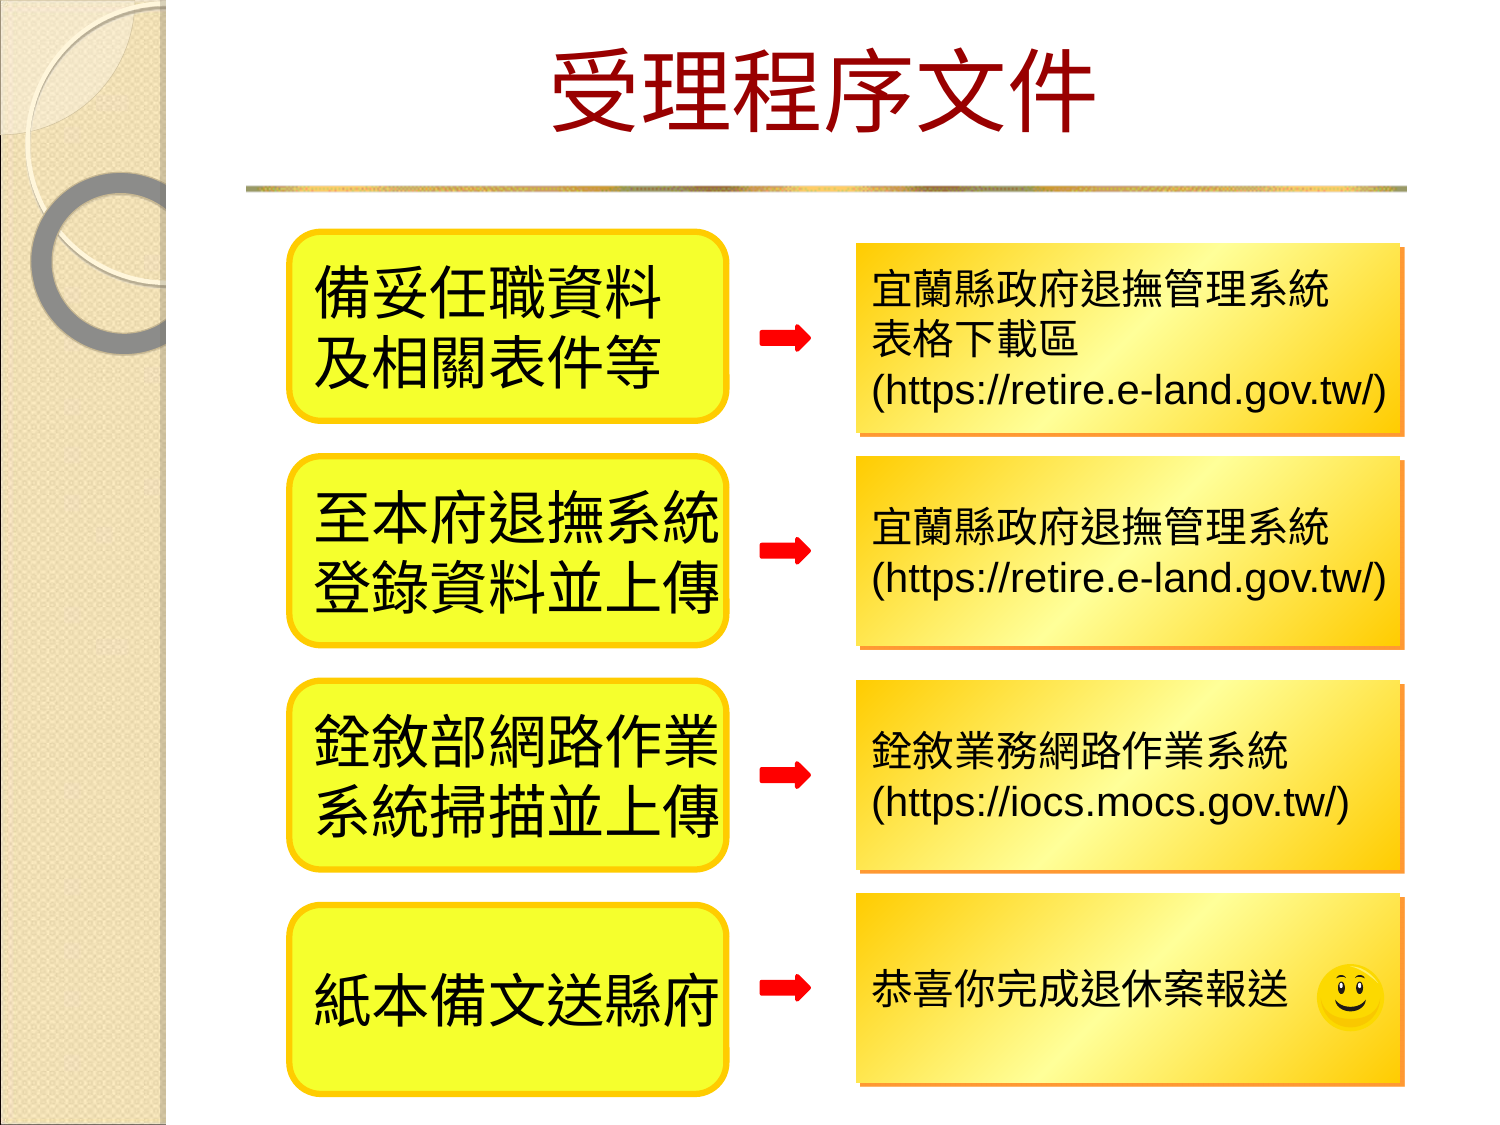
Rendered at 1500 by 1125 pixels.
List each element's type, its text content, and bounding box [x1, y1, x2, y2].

text_box [761, 763, 809, 787]
text_box 恭喜你完成退休案報送 [856, 893, 1400, 1082]
text_box 宜蘭縣政府退撫管理系統 (https://retire.e-land.gov.tw/) [856, 456, 1400, 645]
title 受理程序文件 [222, 16, 1426, 161]
text_box 銓敘業務網路作業系統 (https://iocs.mocs.gov.tw/) [856, 681, 1400, 870]
text_box 備妥任職資料 及相關表件等 [289, 231, 727, 421]
picture [1316, 964, 1385, 1032]
text_box 宜蘭縣政府退撫管理系統 表格下載區 (https://retire.e-land.gov.tw/) [856, 243, 1400, 432]
picture [246, 181, 1407, 201]
text_box [761, 976, 809, 1000]
text_box [761, 538, 809, 563]
text_box 銓敘部網路作業 系統掃描並上傳 [289, 680, 727, 870]
text_box [761, 326, 809, 350]
text_box 紙本備文送縣府 [289, 904, 727, 1094]
text_box 至本府退撫系統 登錄資料並上傳 [289, 456, 727, 646]
